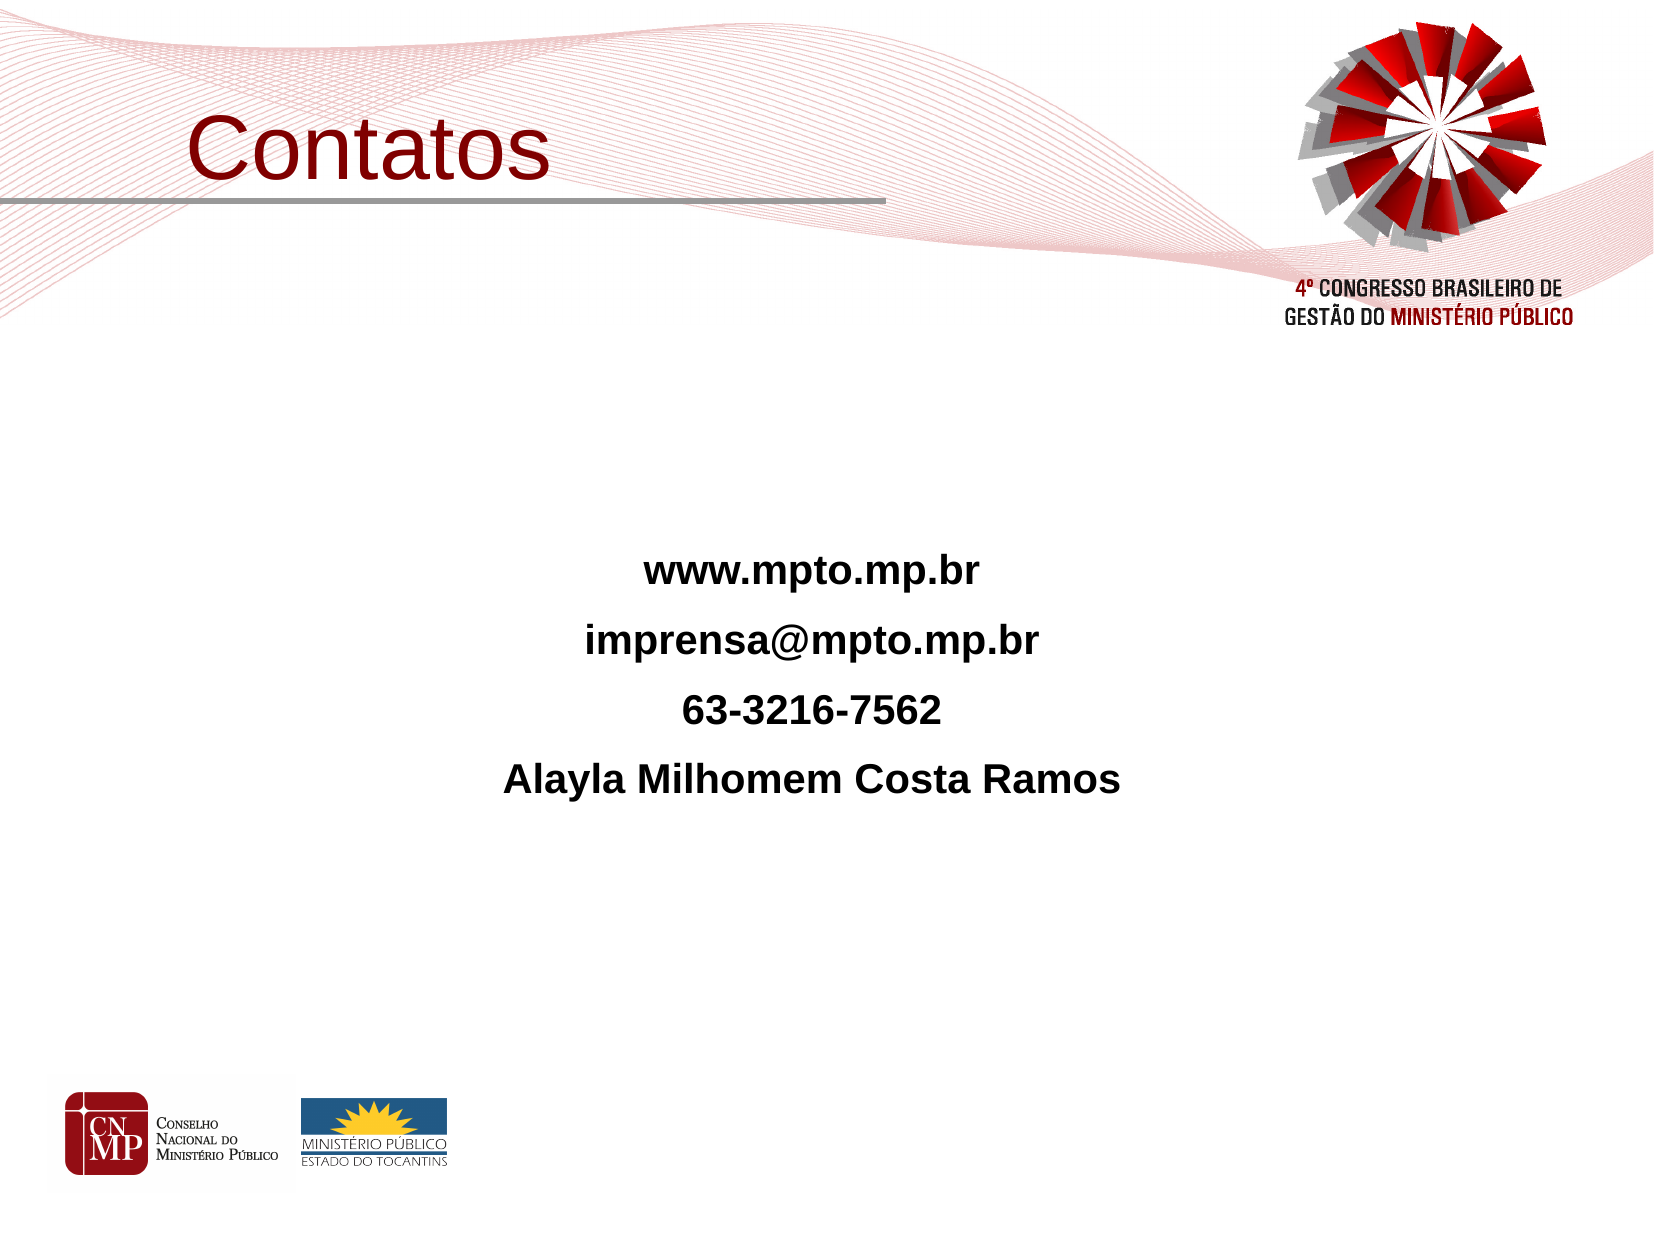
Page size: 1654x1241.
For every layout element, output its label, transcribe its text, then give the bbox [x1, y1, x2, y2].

picture [47, 1074, 296, 1193]
picture [0, 9, 1654, 325]
text_box www.mpto.mp.br imprensa@mpto.mp.br 63-3216-7562 Alayla Milhomem Costa Ramos [88, 354, 1536, 933]
text_box Contatos [0, 89, 739, 207]
picture [301, 1098, 447, 1166]
